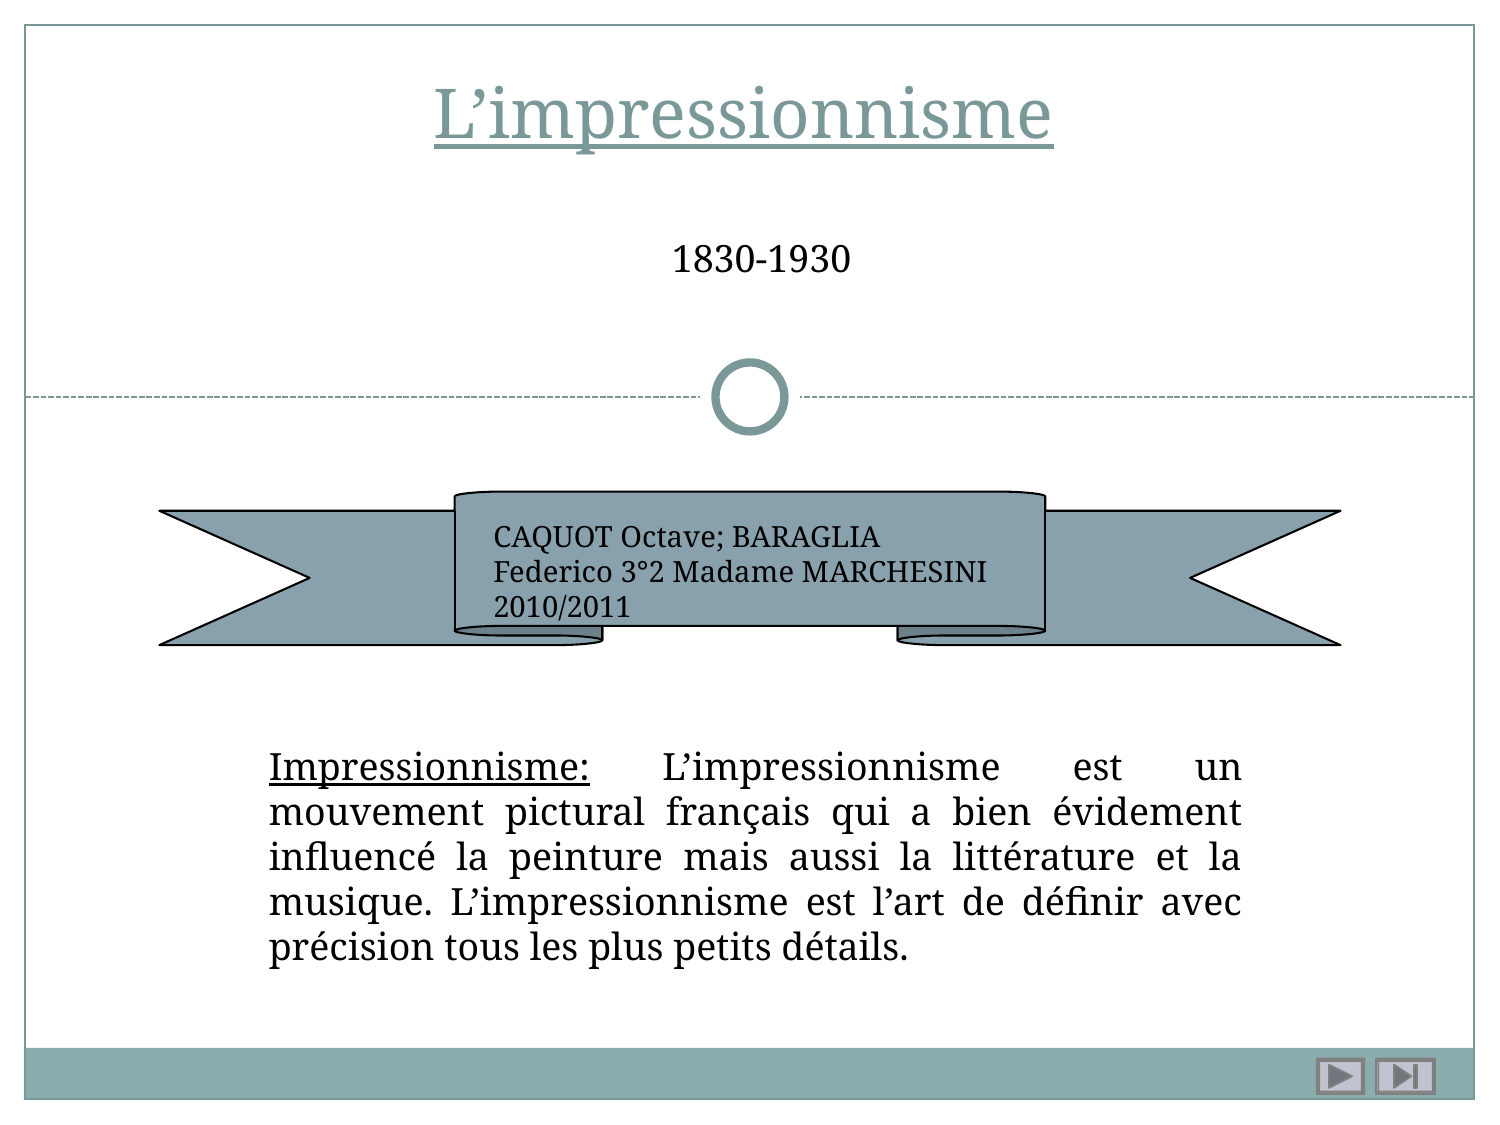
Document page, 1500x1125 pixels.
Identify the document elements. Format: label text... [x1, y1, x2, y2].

text_box [1377, 1058, 1436, 1094]
text_box CAQUOT Octave; BARAGLIA Federico 3°2 Madame MARCHESINI 2010/2011 [478, 503, 1022, 631]
text_box [159, 491, 1341, 646]
text_box 1830-1930 [277, 219, 1247, 288]
title L’impressionnisme [383, 54, 1105, 219]
text_box [1318, 1058, 1365, 1094]
text_box Impressionnisme: L’impressionnisme est un mouvement pictural français qui a bien évidement influencé la peinture mais aussi la littérature et la musique. L’impressionnisme est l’art de définir avec précision tous les plus petits détails. [253, 727, 1258, 976]
